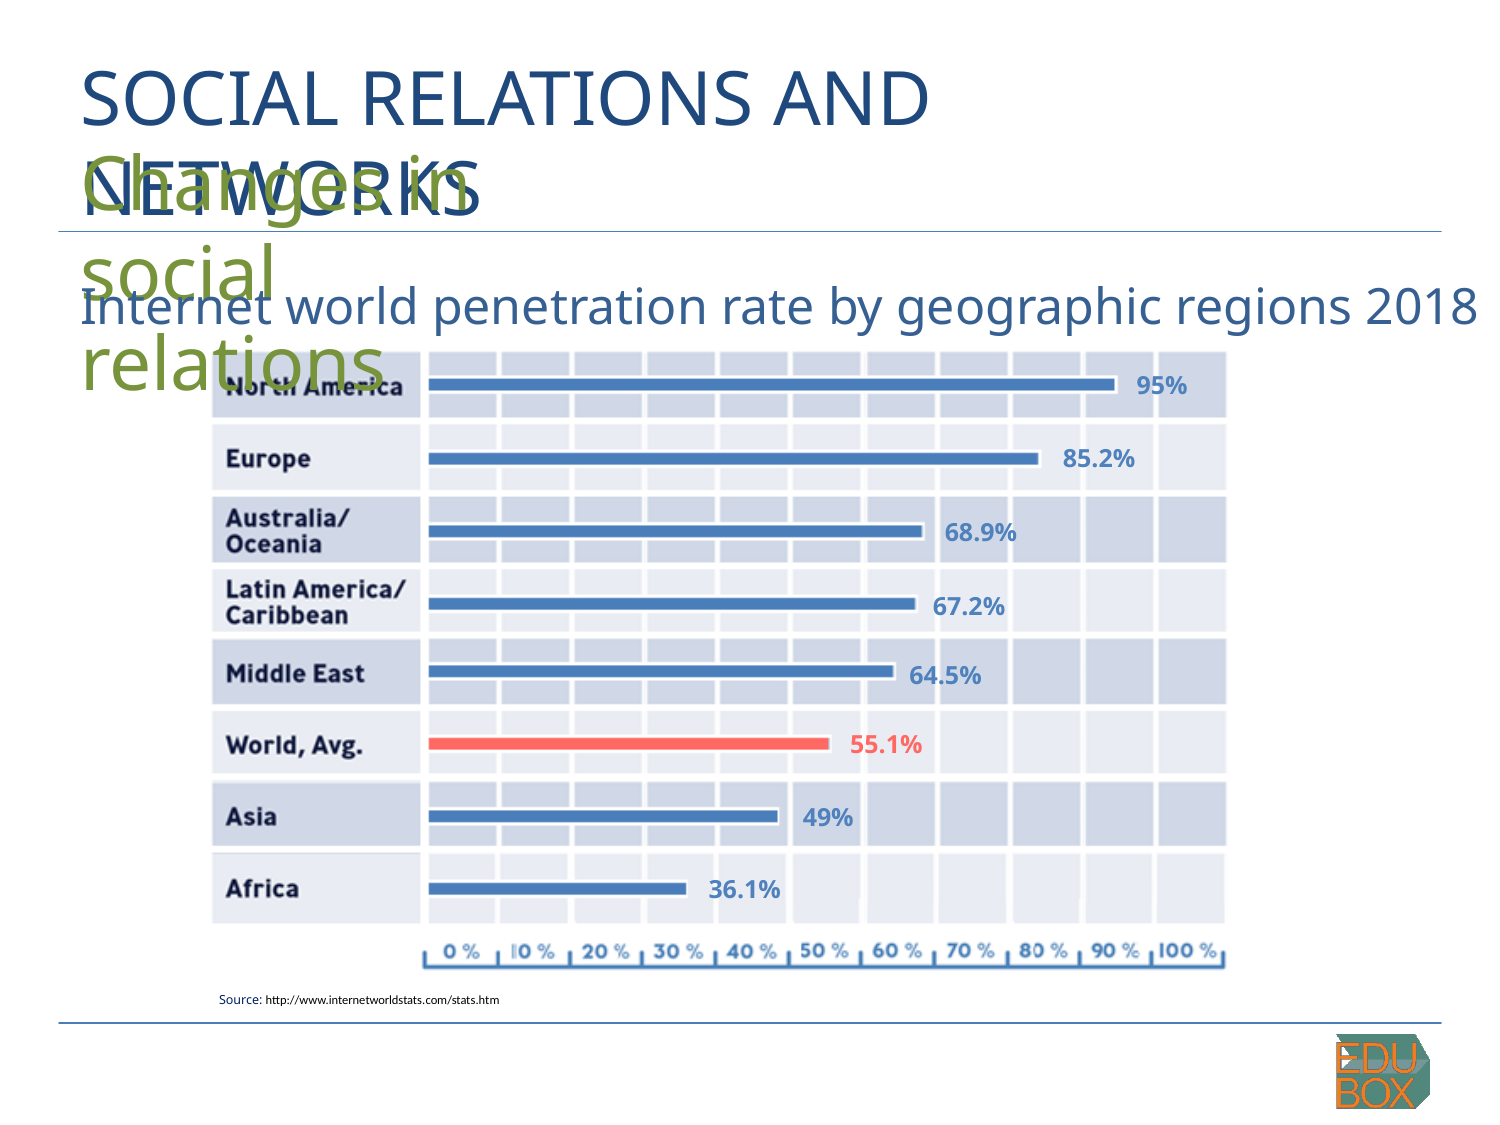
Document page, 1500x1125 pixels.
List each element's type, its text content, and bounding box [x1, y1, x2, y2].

text_box 36.1% [693, 866, 892, 912]
title SOCIAL RELATIONS AND NETWORKS [64, 42, 1459, 127]
text_box 64.5% [894, 652, 1093, 698]
text_box 49% [787, 793, 987, 840]
text_box 55.1% [835, 721, 1034, 767]
text_box 85.2% [1047, 435, 1247, 481]
picture [204, 347, 1235, 976]
text_box 95% [1121, 361, 1211, 408]
list Changes in social relations [64, 127, 1459, 247]
text_box 67.2% [917, 582, 1117, 629]
text_box Internet world penetration rate by geographic regions 2018 [64, 267, 1379, 344]
text_box Source: http://www.internetworldstats.com/stats.htm [204, 984, 577, 1015]
text_box 68.9% [929, 508, 1128, 555]
picture [1328, 1028, 1437, 1114]
